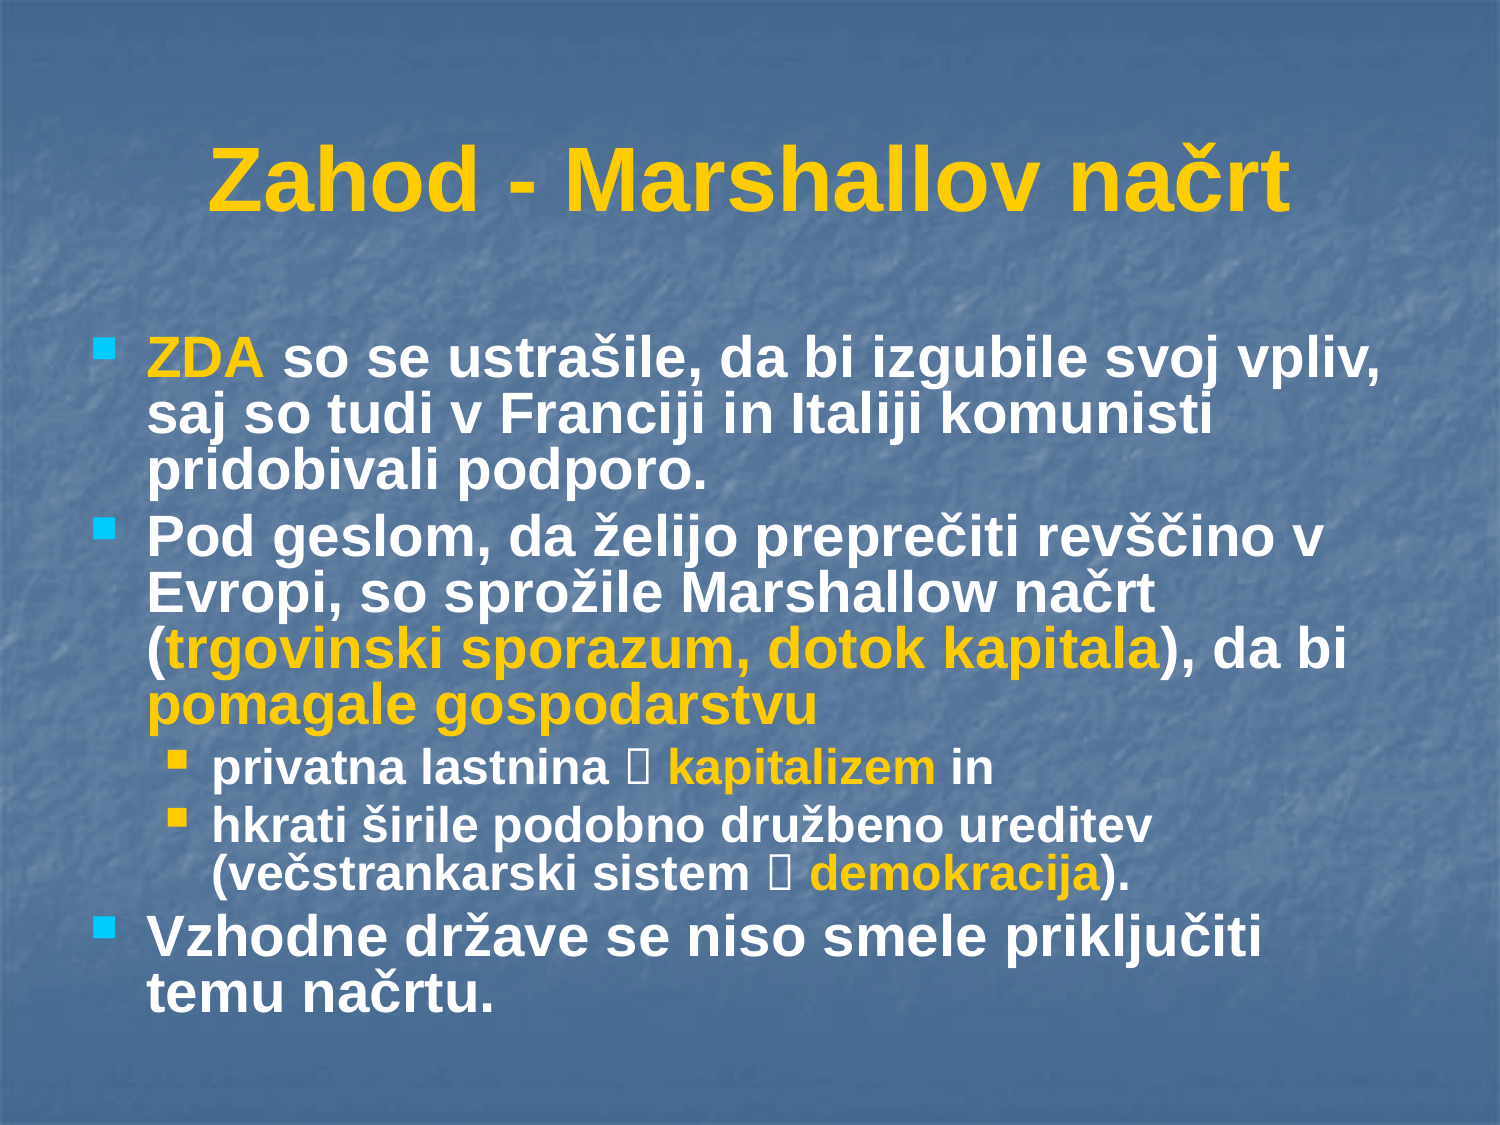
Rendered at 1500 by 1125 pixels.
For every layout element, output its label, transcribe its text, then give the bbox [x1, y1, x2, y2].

title Zahod - Marshallov načrt [75, 62, 1425, 288]
picture [0, 0, 1500, 1125]
list ZDA so se ustrašile, da bi izgubile svoj vpliv, saj so tudi v Franciji in Italiji komunisti pridobivali podporo. Pod geslom, da želijo preprečiti revščino v Evropi, so sprožile Marshallow načrt (trgovinski sporazum, dotok kapitala), da bi pomagale gospodarstvu privatna lastnina  kapitalizem in hkrati širile podobno družbeno ureditev (večstrankarski sistem  demokracija). Vzhodne države se niso smele priključiti temu načrtu. [75, 324, 1425, 1083]
